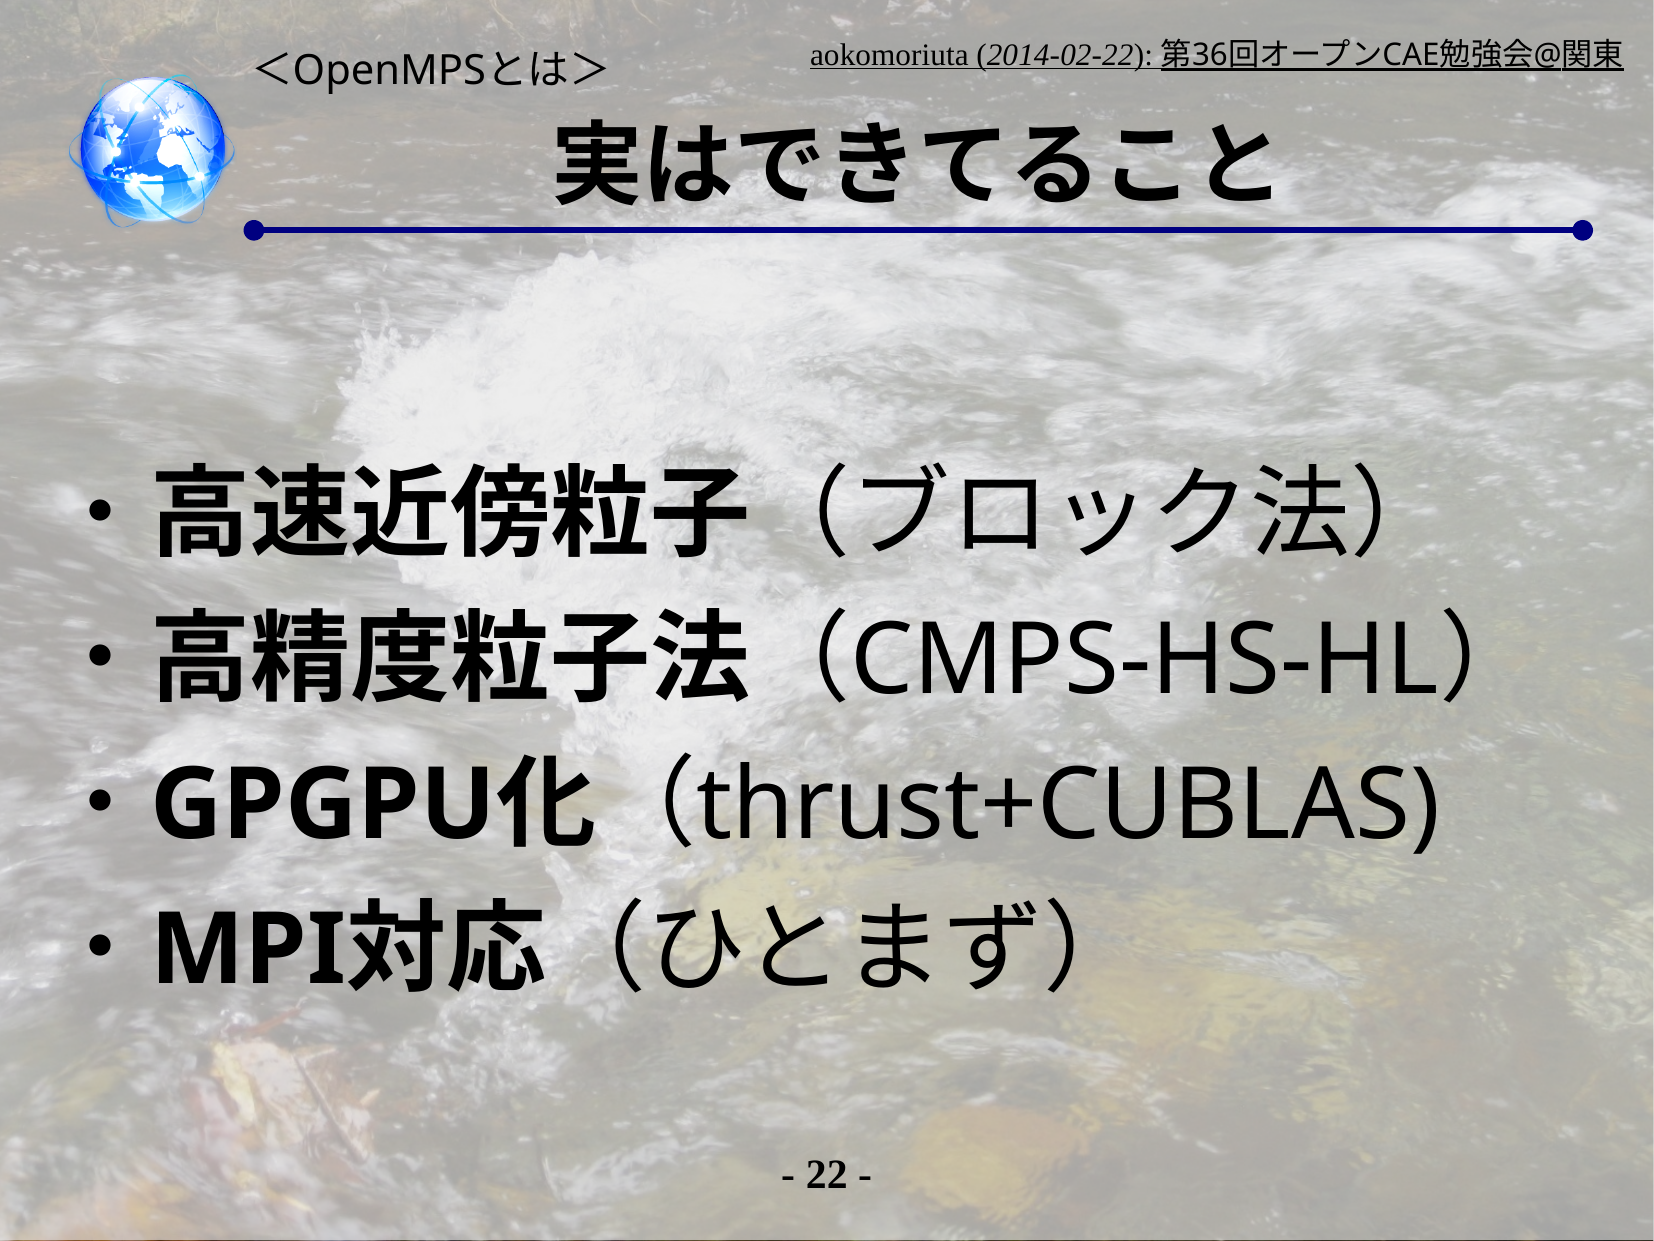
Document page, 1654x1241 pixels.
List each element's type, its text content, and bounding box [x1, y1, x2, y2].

text_box ・高速近傍粒子（ブロック法） ・高精度粒子法（CMPS-HS-HL） ・GPGPU化（thrust+CUBLAS) ・MPI対応（ひとまず） [35, 425, 1607, 1041]
title 実はできてること [265, 88, 1571, 227]
picture [65, 64, 237, 236]
text_box ＜OpenMPSとは＞ [236, 28, 1004, 119]
